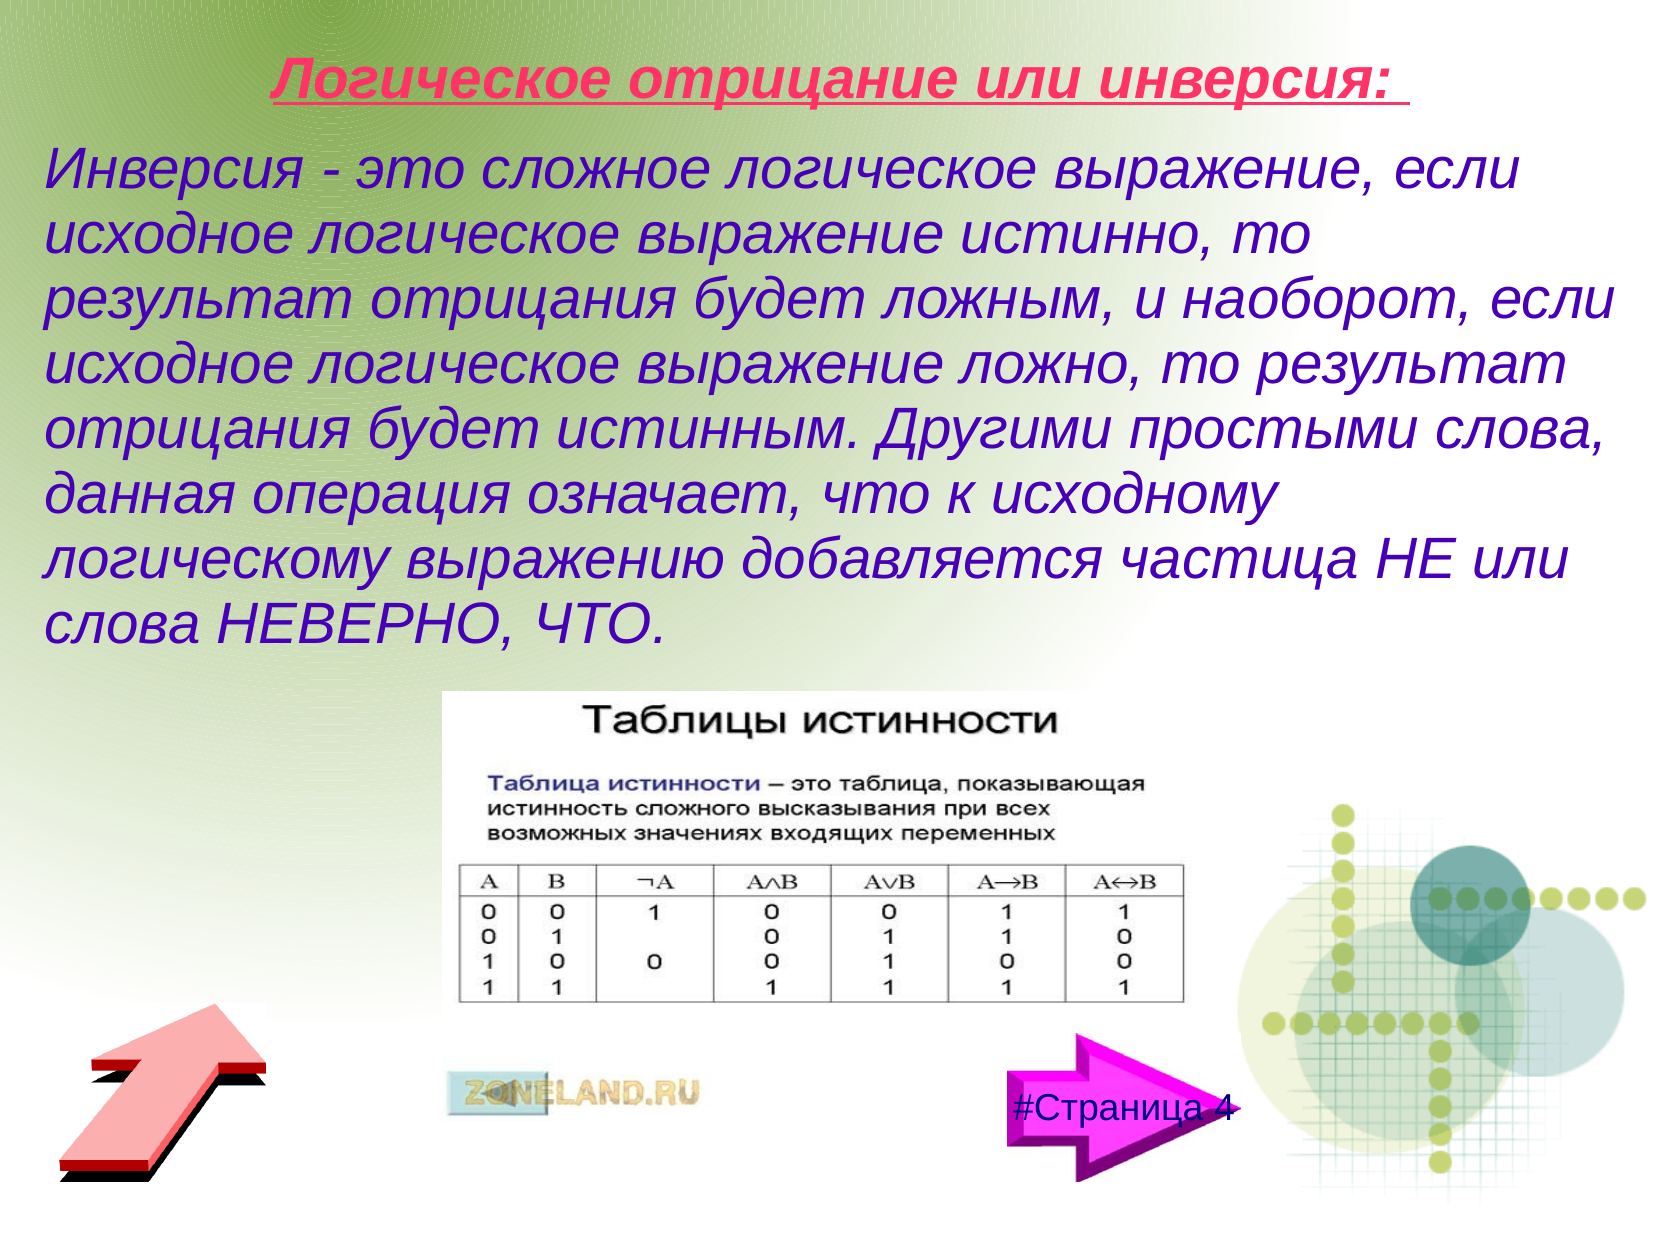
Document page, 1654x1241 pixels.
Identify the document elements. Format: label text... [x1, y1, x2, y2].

picture [442, 691, 1654, 1211]
text_box Логическое отрицание или инверсия: Инверсия - это сложное логическое выражение, если исходное логическое выражение истинно, то результат отрицания будет ложным, и наоборот, если исходное логическое выражение ложно, то результат отрицания будет истинным. Другими простыми слова, данная операция означает, что к исходному логическому выражению добавляется частица НЕ или слова НЕВЕРНО, ЧТО. [29, 38, 1654, 709]
picture [59, 1003, 266, 1182]
